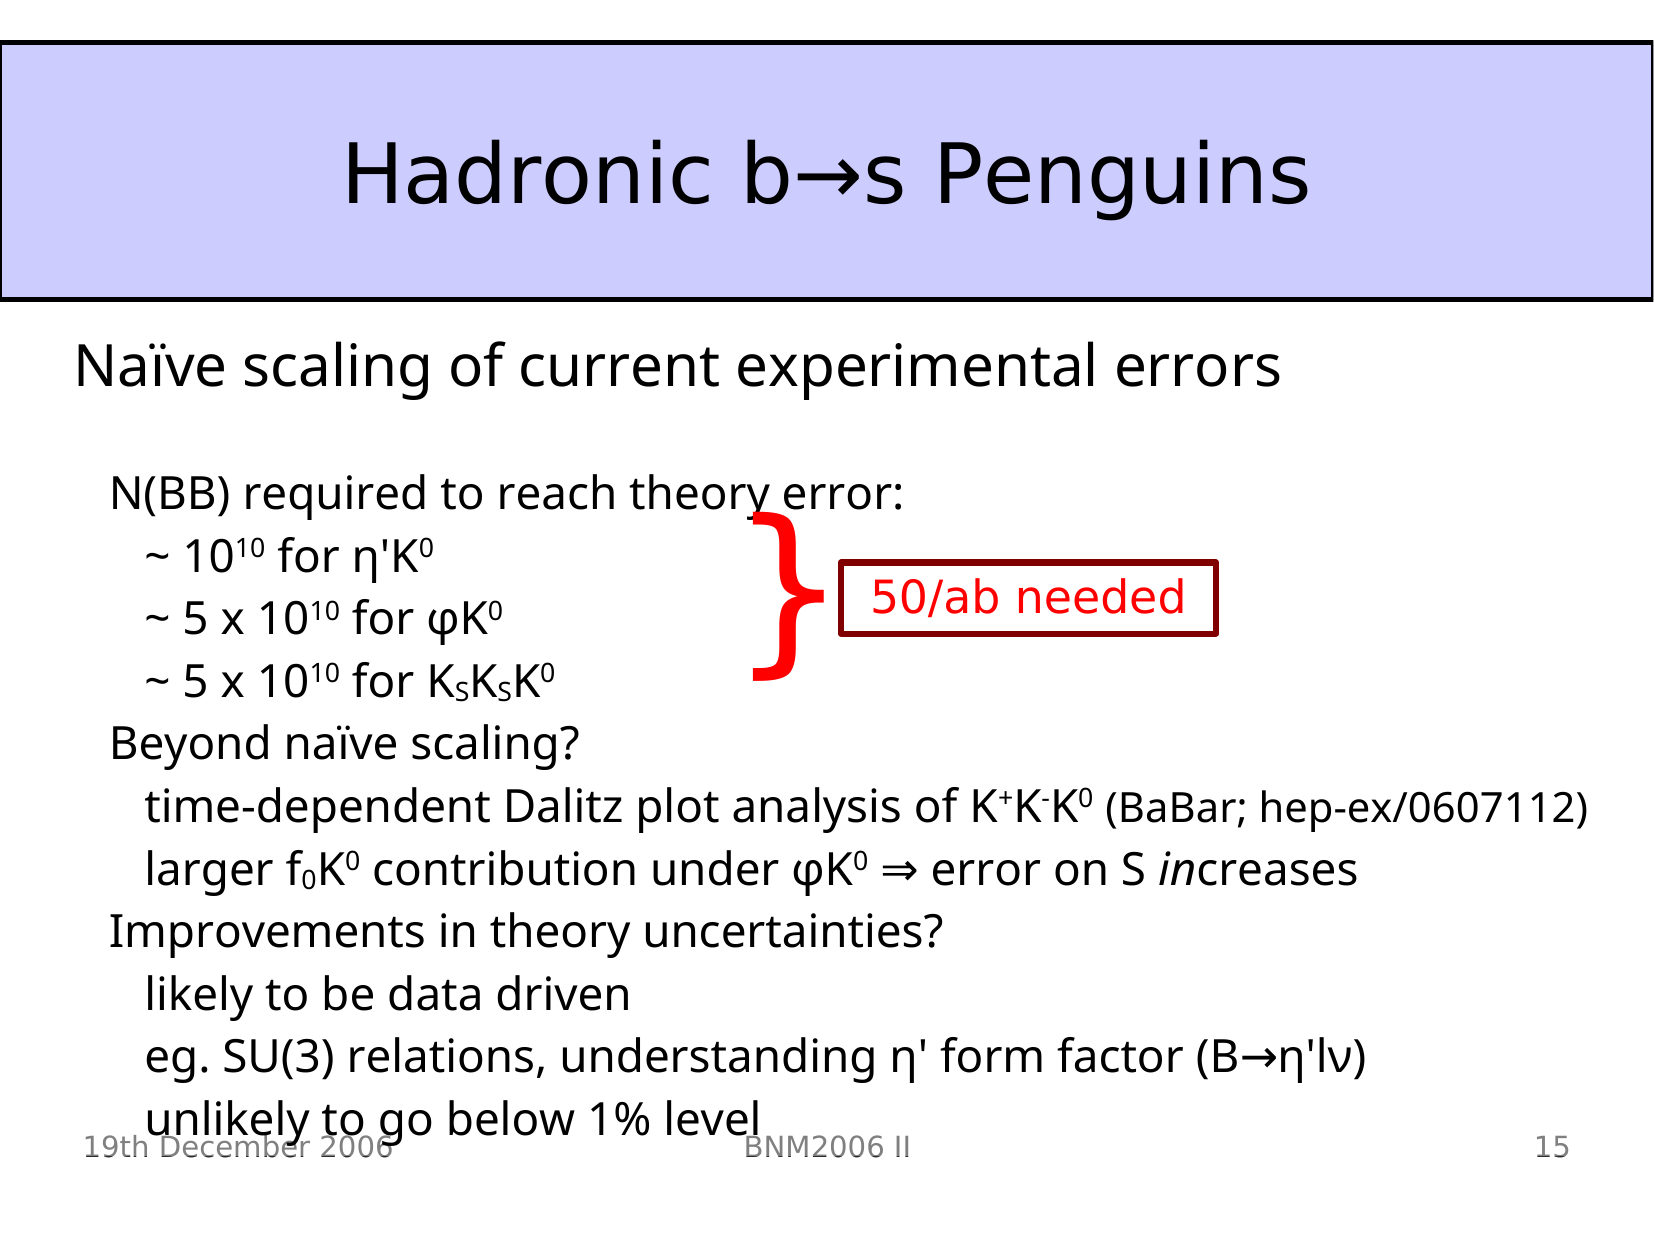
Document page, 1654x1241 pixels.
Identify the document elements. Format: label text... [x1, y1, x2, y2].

title Hadronic b→s Penguins [0, 42, 1654, 300]
text_box } [715, 473, 862, 702]
text_box Naïve scaling of current experimental errors N(BB) required to reach theory error: ~ 1010 for η'K0 ~ 5 x 1010 for φK0 ~ 5 x 1010 for KSKSK0 Beyond naïve scaling? time-dependent Dalitz plot analysis of K+K-K0 (BaBar; hep-ex/0607112) larger f0K0 contribution under φK0 ⇒ error on S increases Improvements in theory uncertainties? likely to be data driven eg. SU(3) relations, understanding η' form factor (B→η'lν) unlikely to go below 1% level [23, 316, 1613, 1097]
text_box 50/ab needed [840, 562, 1216, 634]
